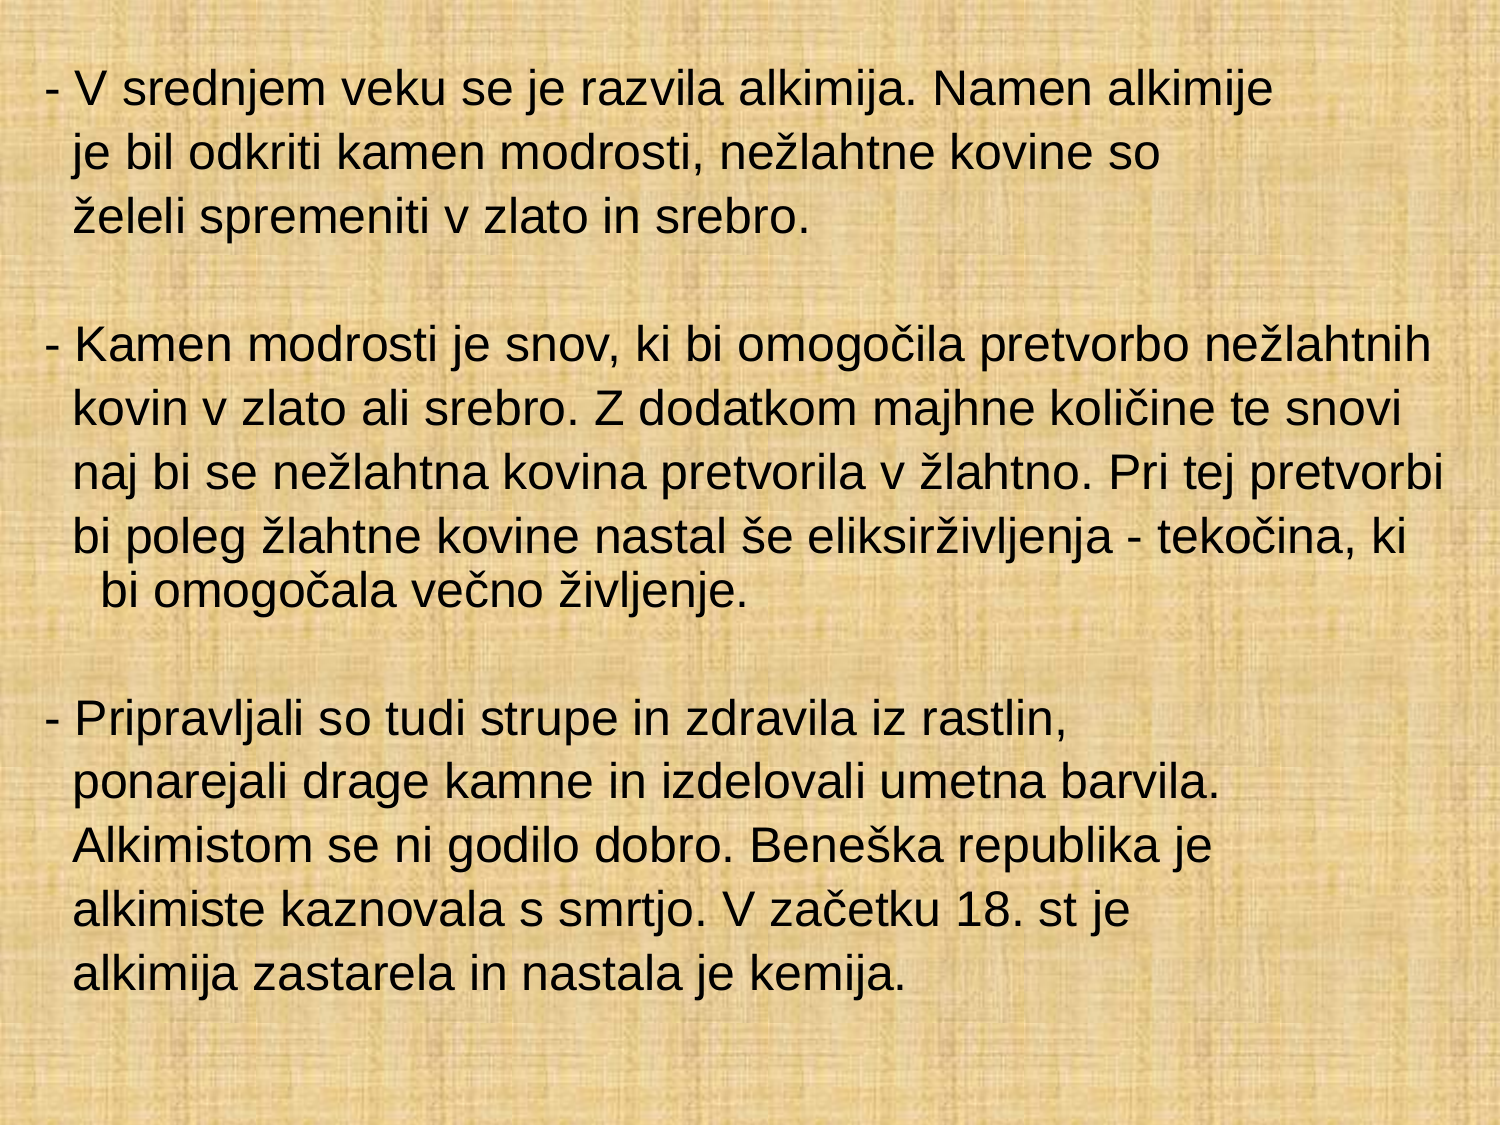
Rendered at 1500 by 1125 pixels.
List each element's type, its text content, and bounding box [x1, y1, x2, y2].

picture [0, 0, 1500, 1125]
list - V srednjem veku se je razvila alkimija. Namen alkimije je bil odkriti kamen modrosti, nežlahtne kovine so želeli spremeniti v zlato in srebro. - Kamen modrosti je snov, ki bi omogočila pretvorbo nežlahtnih kovin v zlato ali srebro. Z dodatkom majhne količine te snovi naj bi se nežlahtna kovina pretvorila v žlahtno. Pri tej pretvorbi bi poleg žlahtne kovine nastal še eliksirživljenja - tekočina, ki bi omogočala večno življenje. - Pripravljali so tudi strupe in zdravila iz rastlin, ponarejali drage kamne in izdelovali umetna barvila. Alkimistom se ni godilo dobro. Beneška republika je alkimiste kaznovala s smrtjo. V začetku 18. st je alkimija zastarela in nastala je kemija. [29, 54, 1471, 1071]
